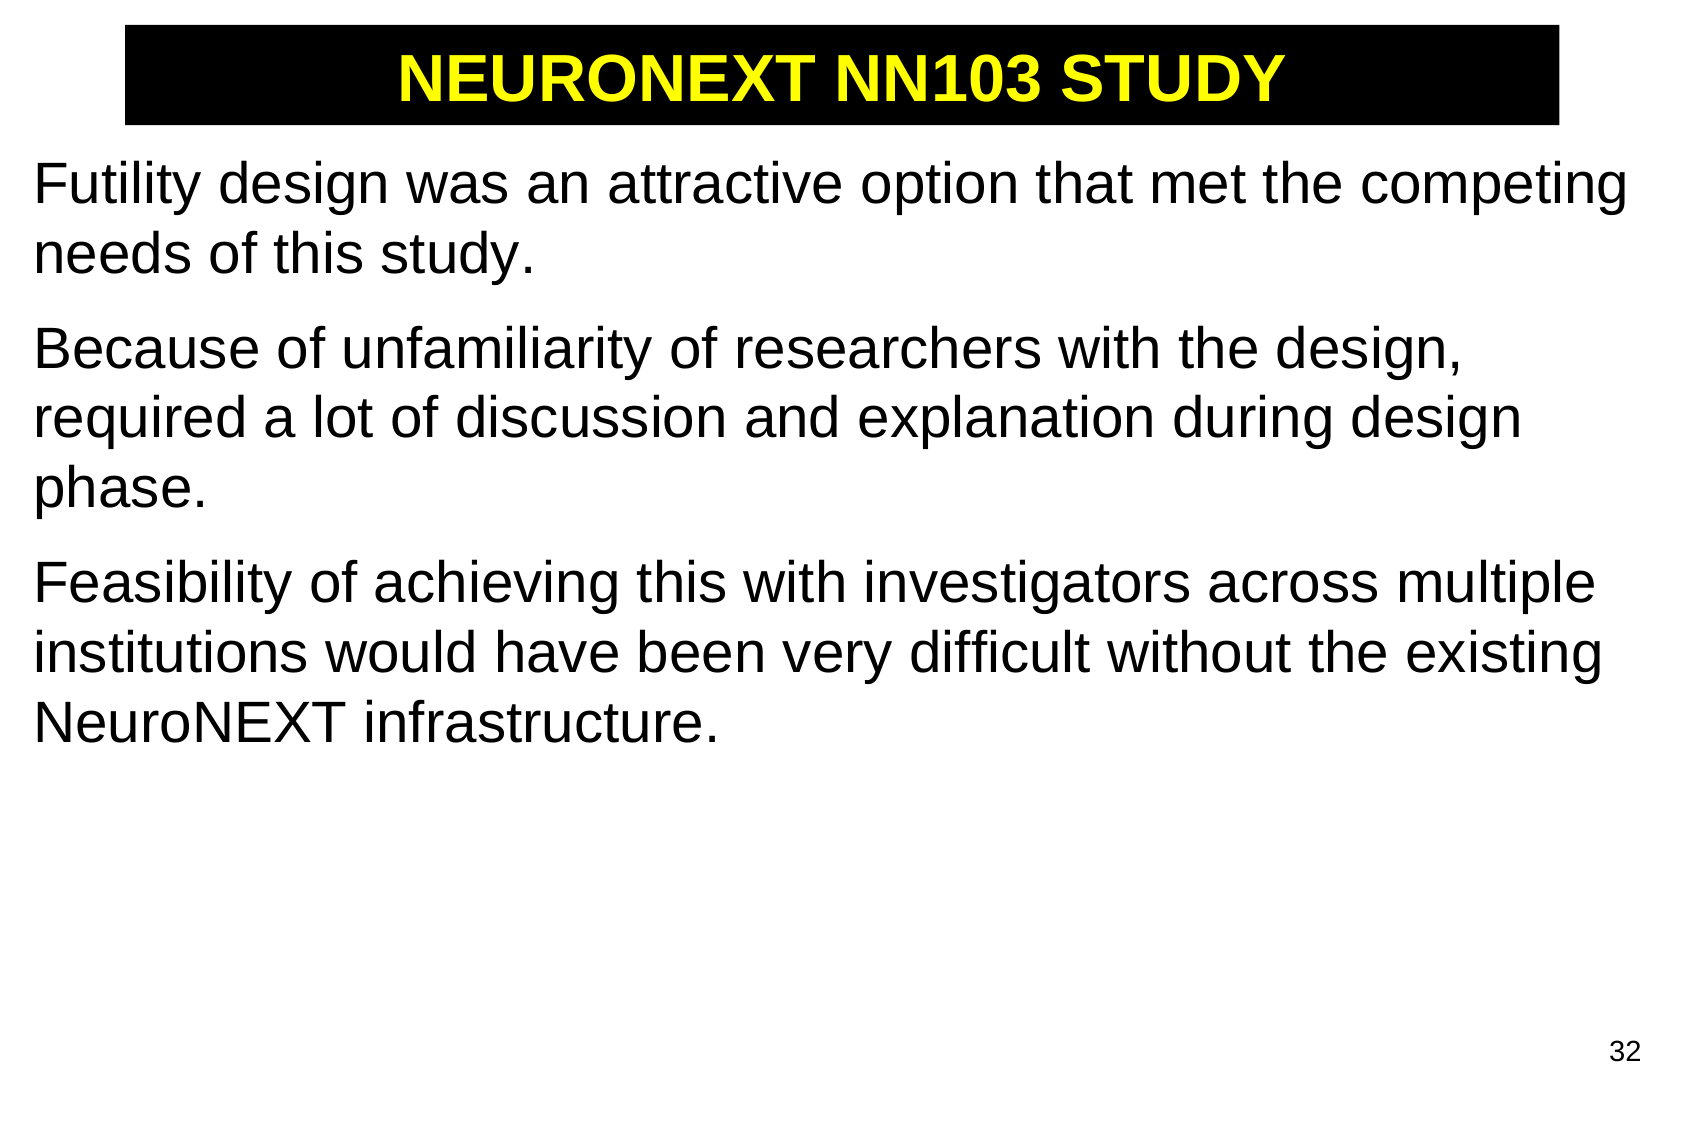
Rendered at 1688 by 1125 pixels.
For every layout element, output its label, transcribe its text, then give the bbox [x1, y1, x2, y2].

text_box Futility design was an attractive option that met the competing needs of this study. Because of unfamiliarity of researchers with the design, required a lot of discussion and explanation during design phase. Feasibility of achieving this with investigators across multiple institutions would have been very difficult without the existing NeuroNEXT infrastructure. [18, 137, 1657, 1075]
text_box <number> [1343, 1025, 1657, 1101]
title NEURONEXT NN103 STUDY [125, 24, 1560, 126]
